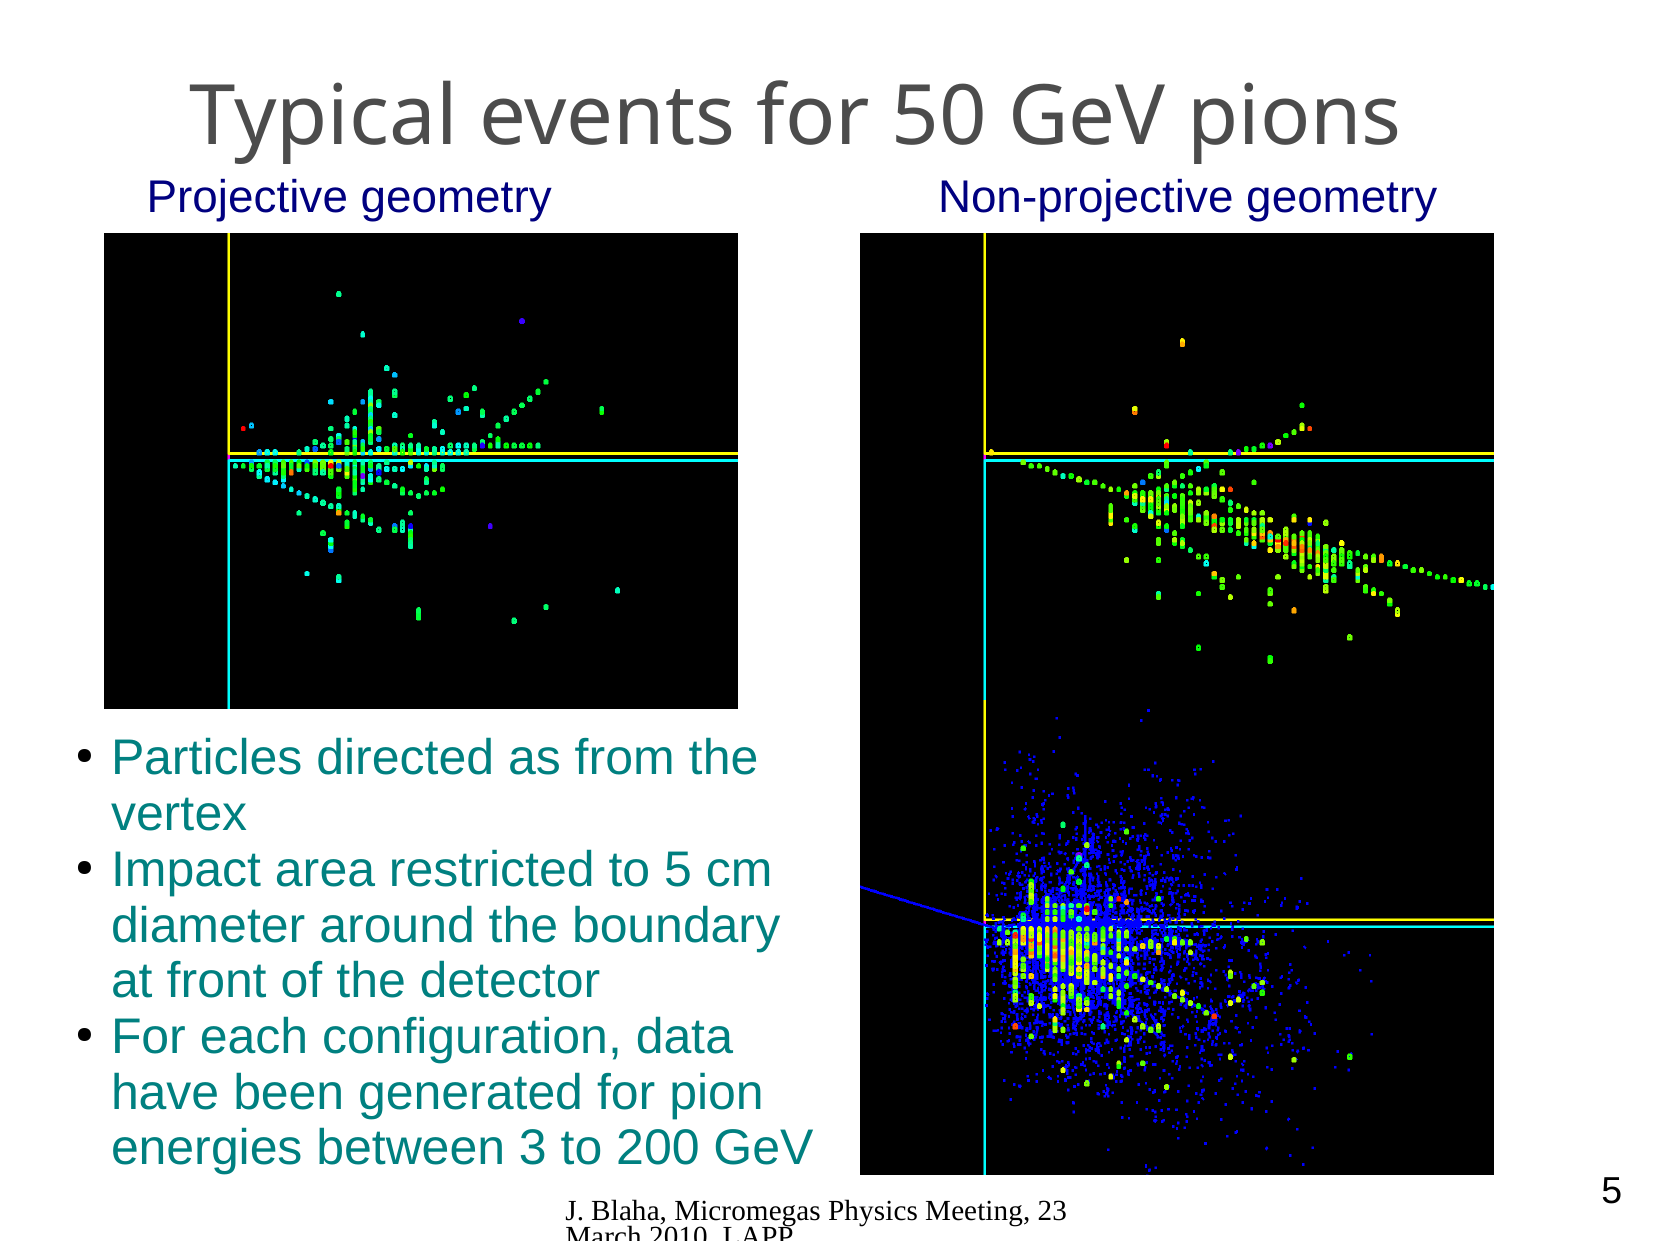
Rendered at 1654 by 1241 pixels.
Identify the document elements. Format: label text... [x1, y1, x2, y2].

title Typical events for 50 GeV pions [0, 18, 1634, 208]
text_box Non-projective geometry [923, 163, 1490, 230]
text_box Particles directed as from the vertex Impact area restricted to 5 cm diameter around the boundary at front of the detector For each configuration, data have been generated for pion energies between 3 to 200 GeV [25, 722, 836, 1183]
text_box 5 [1586, 1161, 1637, 1219]
text_box Projective geometry [131, 163, 605, 230]
picture [860, 233, 1494, 1175]
picture [104, 233, 738, 709]
